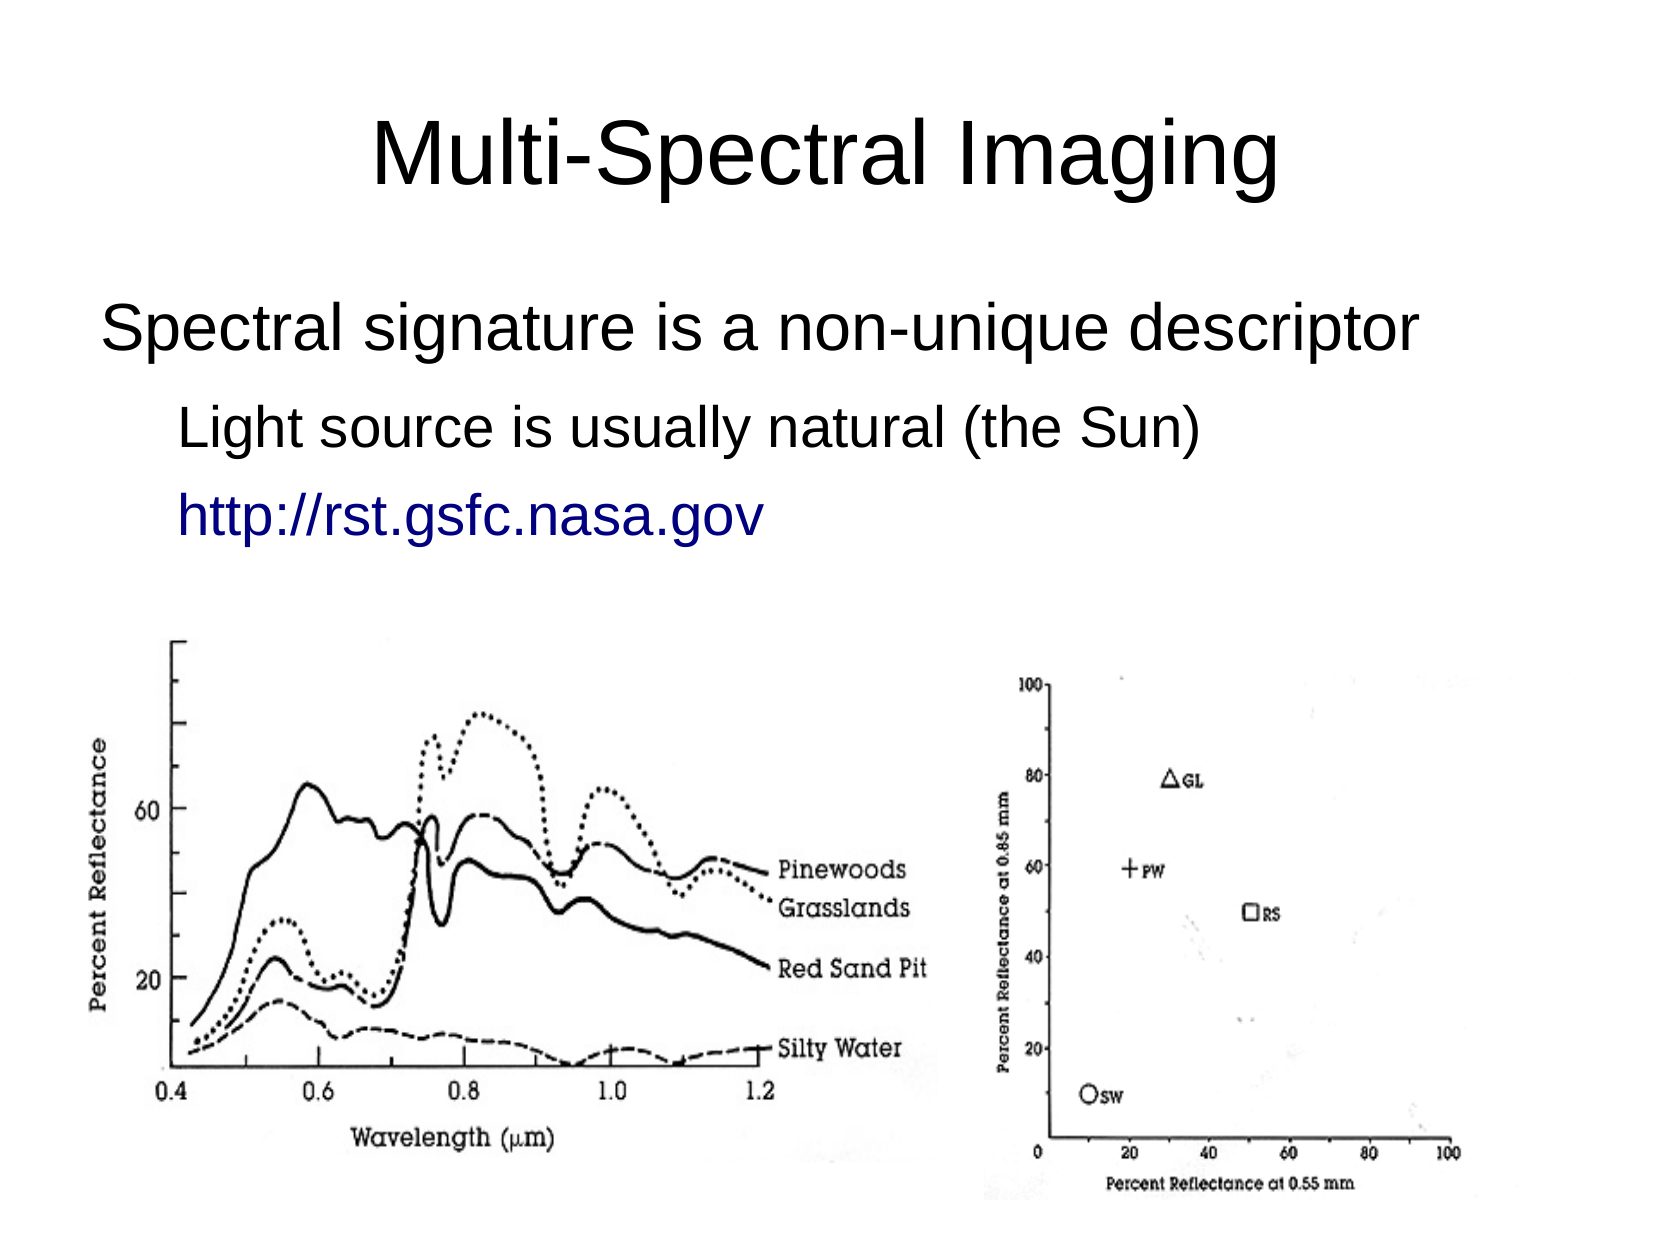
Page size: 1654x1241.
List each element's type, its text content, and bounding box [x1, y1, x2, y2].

picture [75, 637, 938, 1163]
title Multi-Spectral Imaging [82, 56, 1571, 250]
list Spectral signature is a non-unique descriptor Light source is usually natural (the Sun) http://rst.gsfc.nasa.gov [82, 290, 1571, 1094]
picture [984, 674, 1576, 1201]
